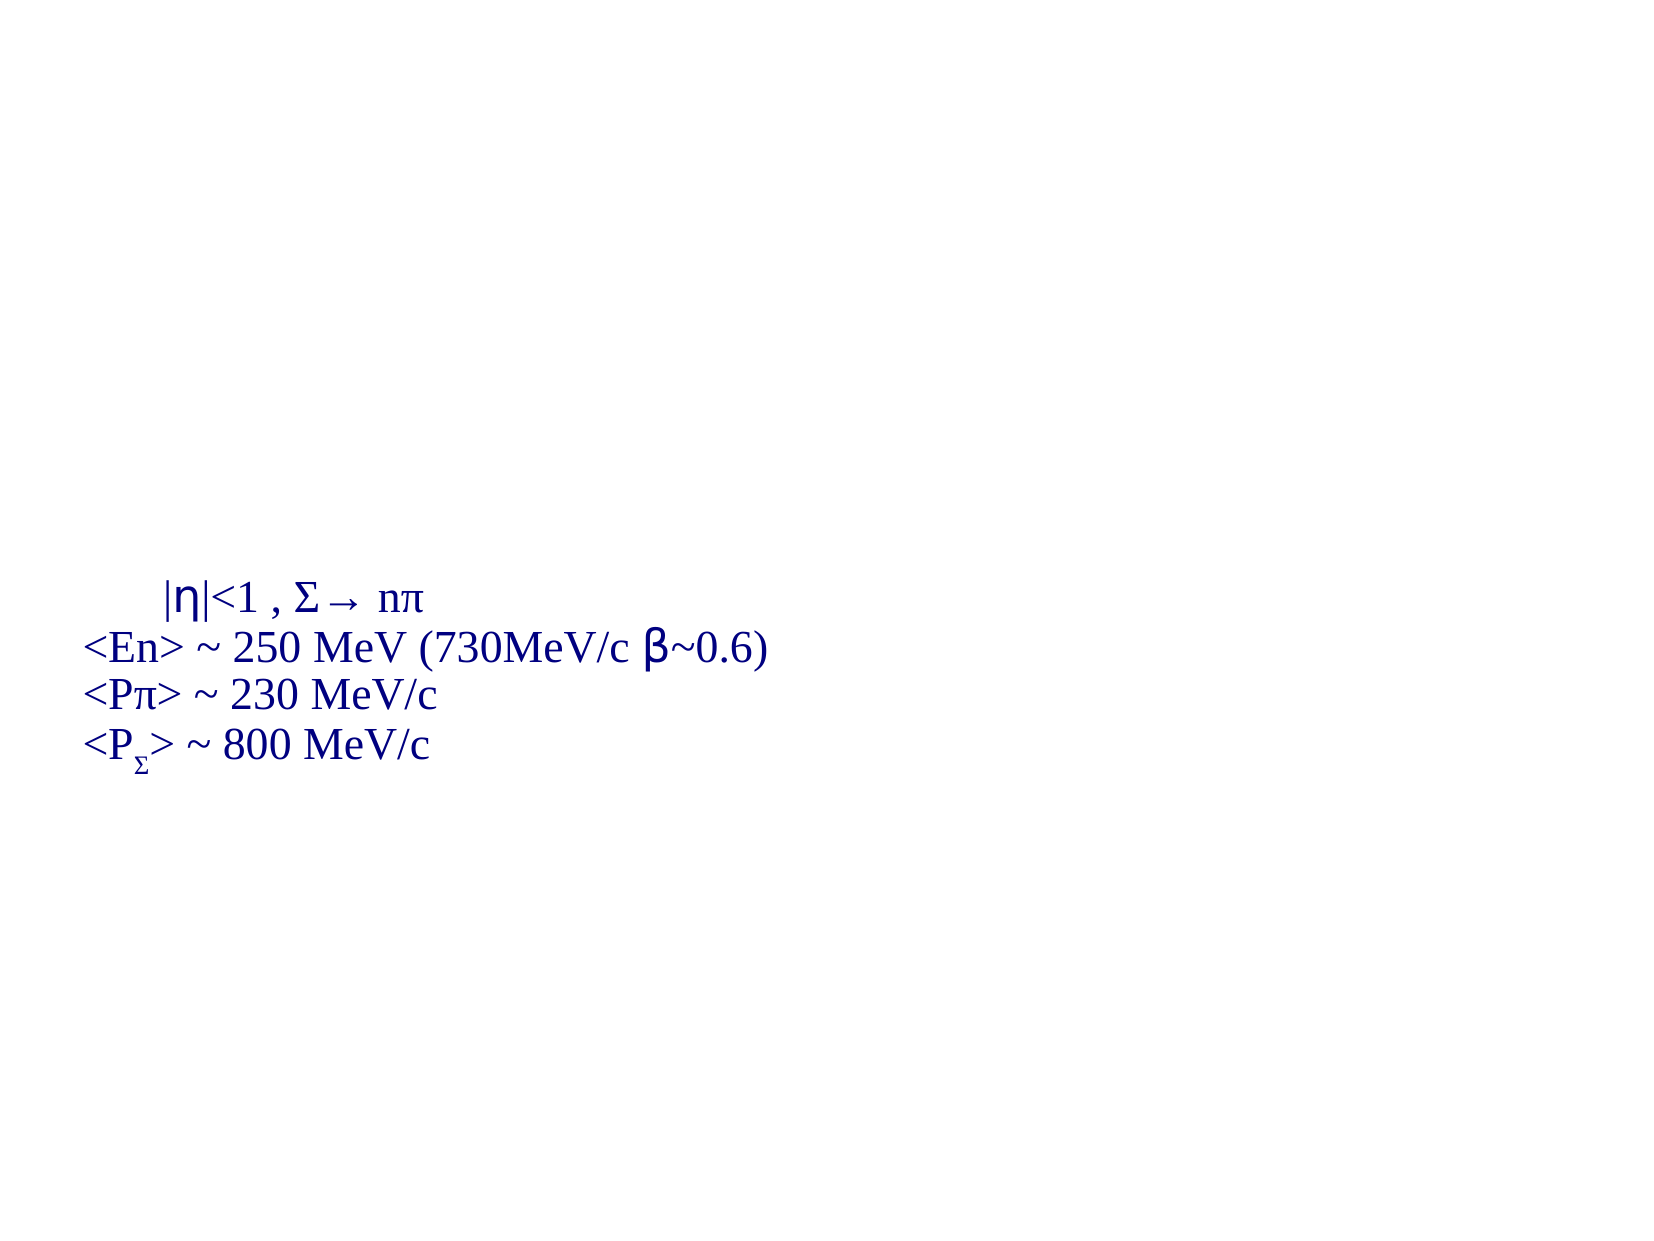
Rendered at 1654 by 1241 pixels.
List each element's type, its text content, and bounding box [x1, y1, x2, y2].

subtitle |η|<1 , Σ→ nπ <En> ~ 250 MeV (730MeV/c β~0.6) <Pπ> ~ 230 MeV/c <PΣ> ~ 800 MeV/c [82, 297, 1569, 1100]
